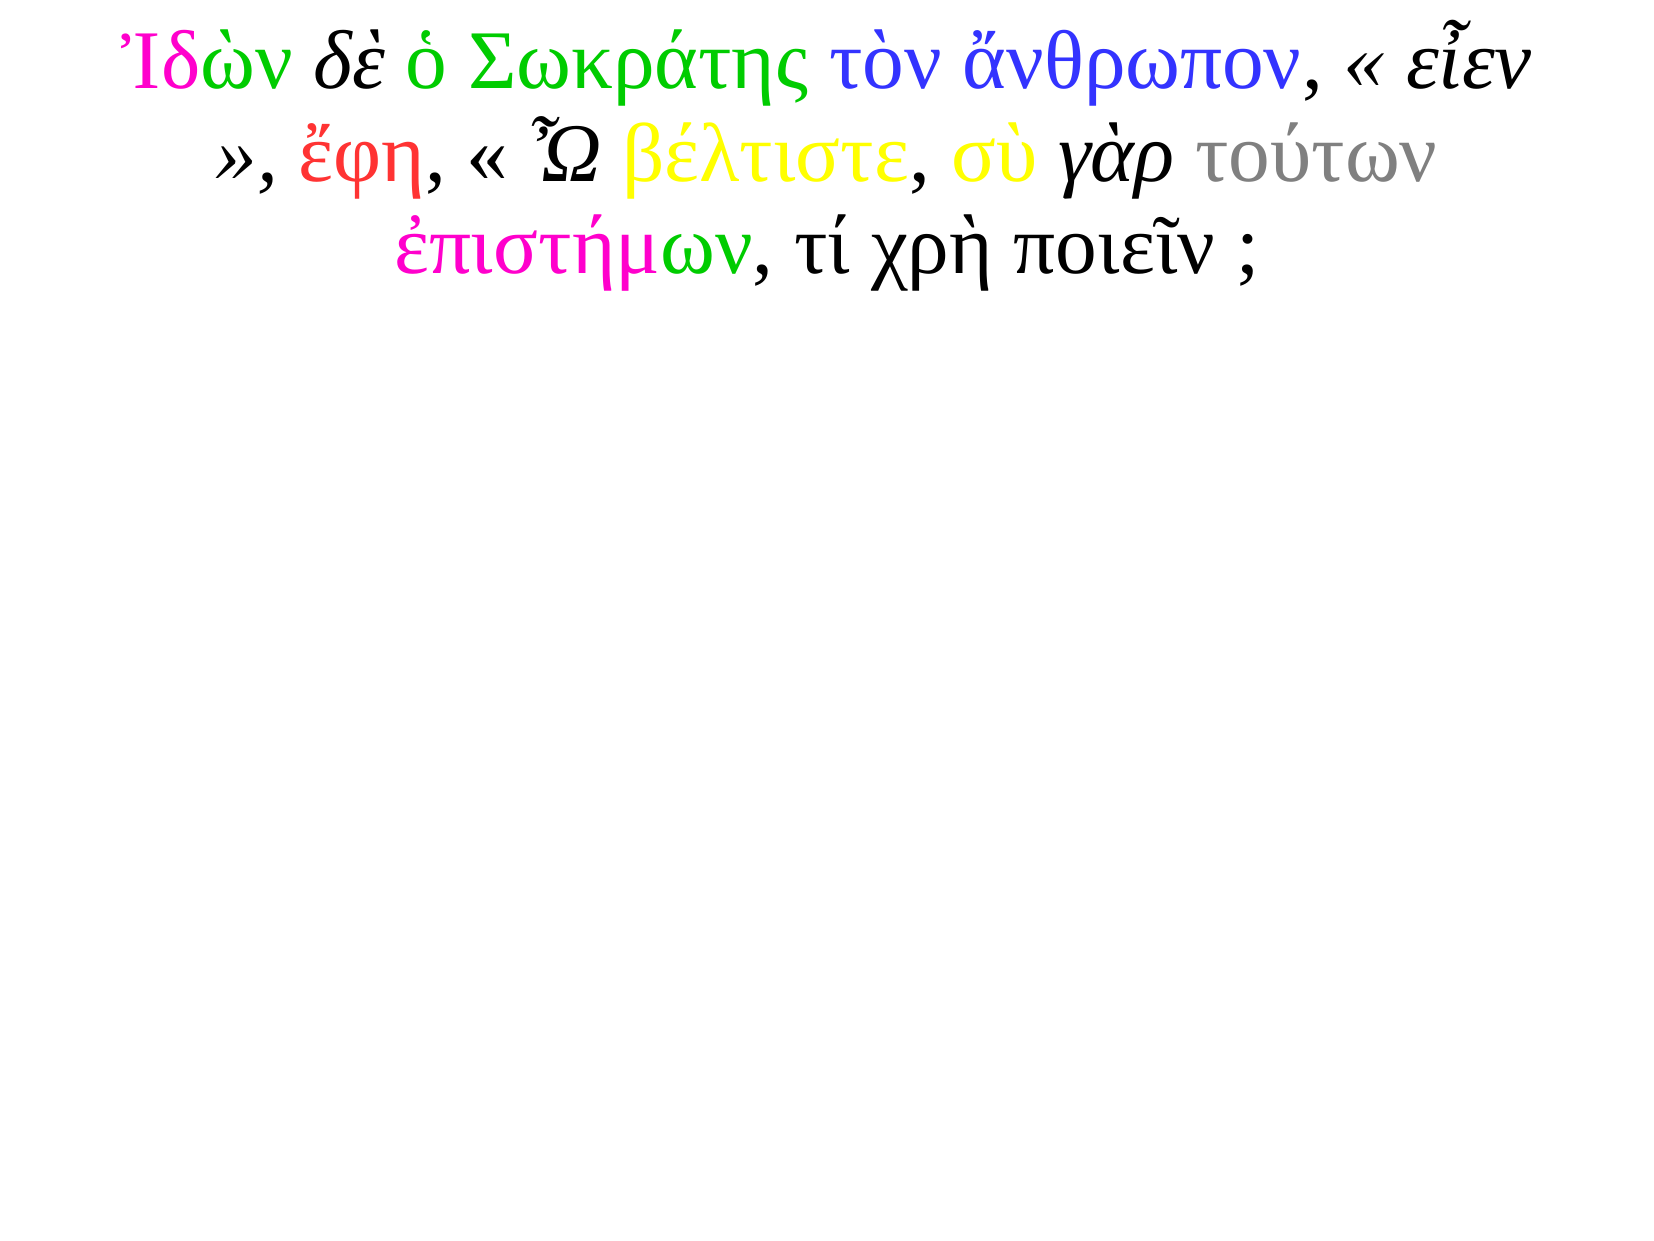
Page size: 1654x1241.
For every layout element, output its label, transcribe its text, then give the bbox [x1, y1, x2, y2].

title Ἰδὼν δὲ ὁ Σωκράτης τὸν ἄνθρωπον, « εἶεν », ἔφη, « Ὦ βέλτιστε, σὺ γὰρ τούτων ἐπιστήμων, τί χρὴ ποιεῖν ; [82, 14, 1571, 292]
